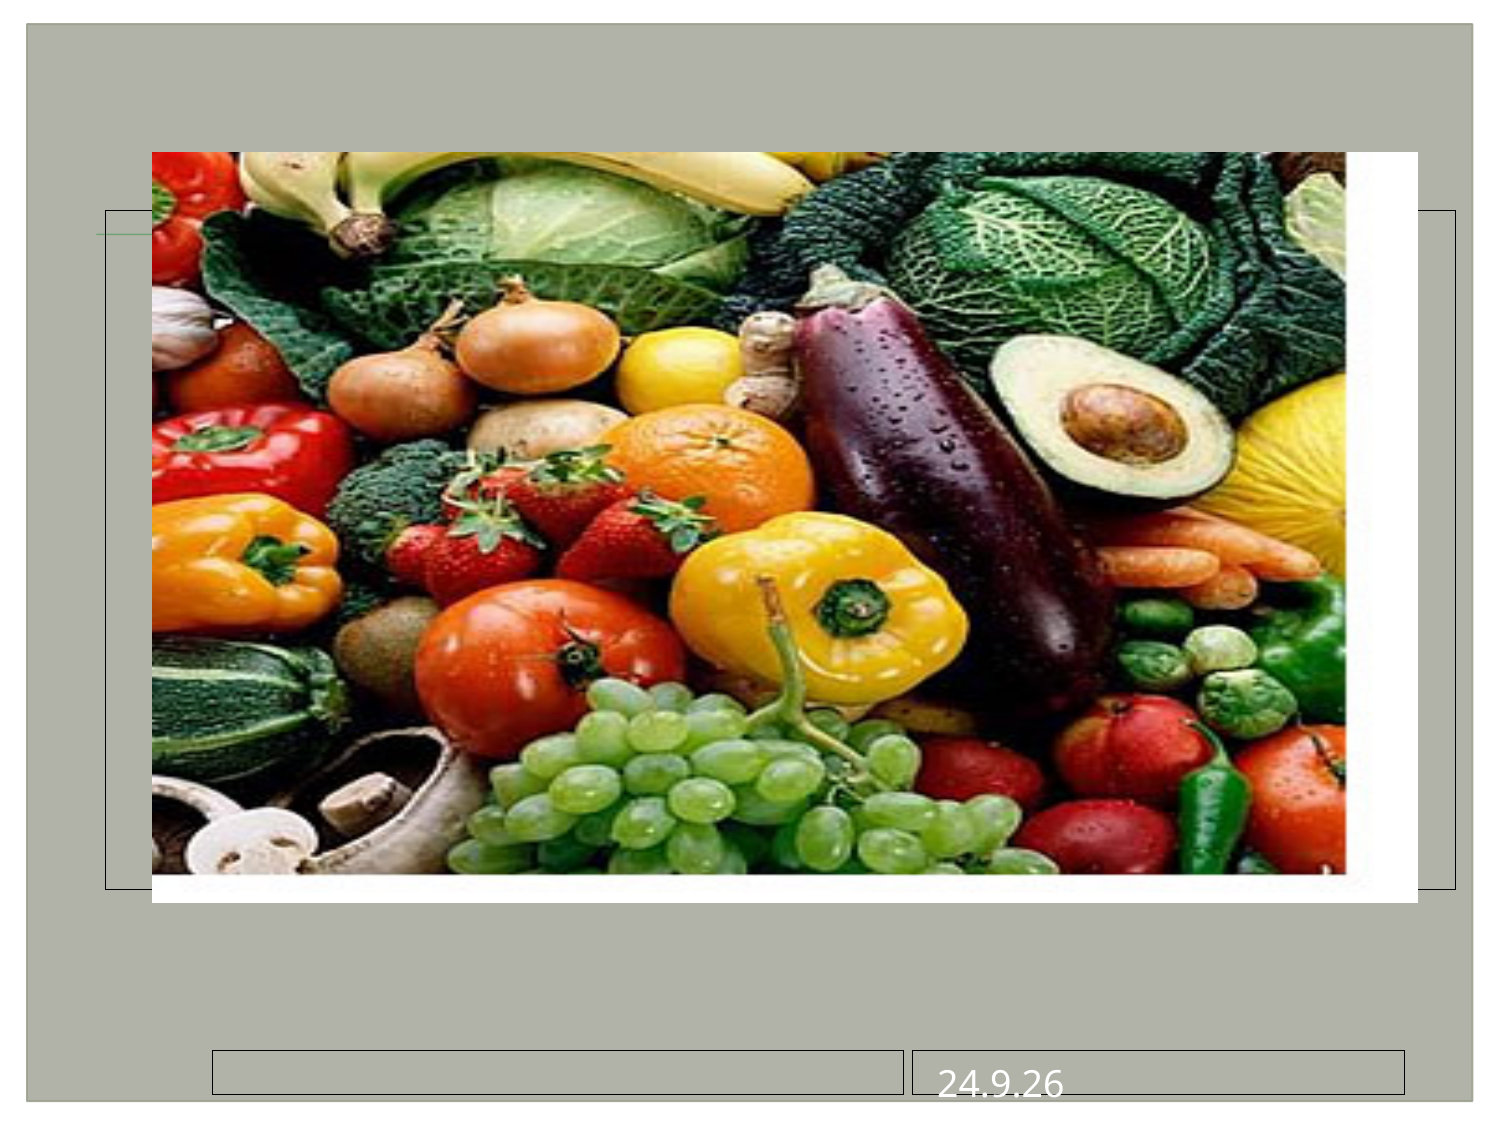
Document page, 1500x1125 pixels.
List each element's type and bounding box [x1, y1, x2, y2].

list [1418, 210, 1456, 890]
picture [152, 152, 1418, 903]
list [105, 210, 152, 890]
